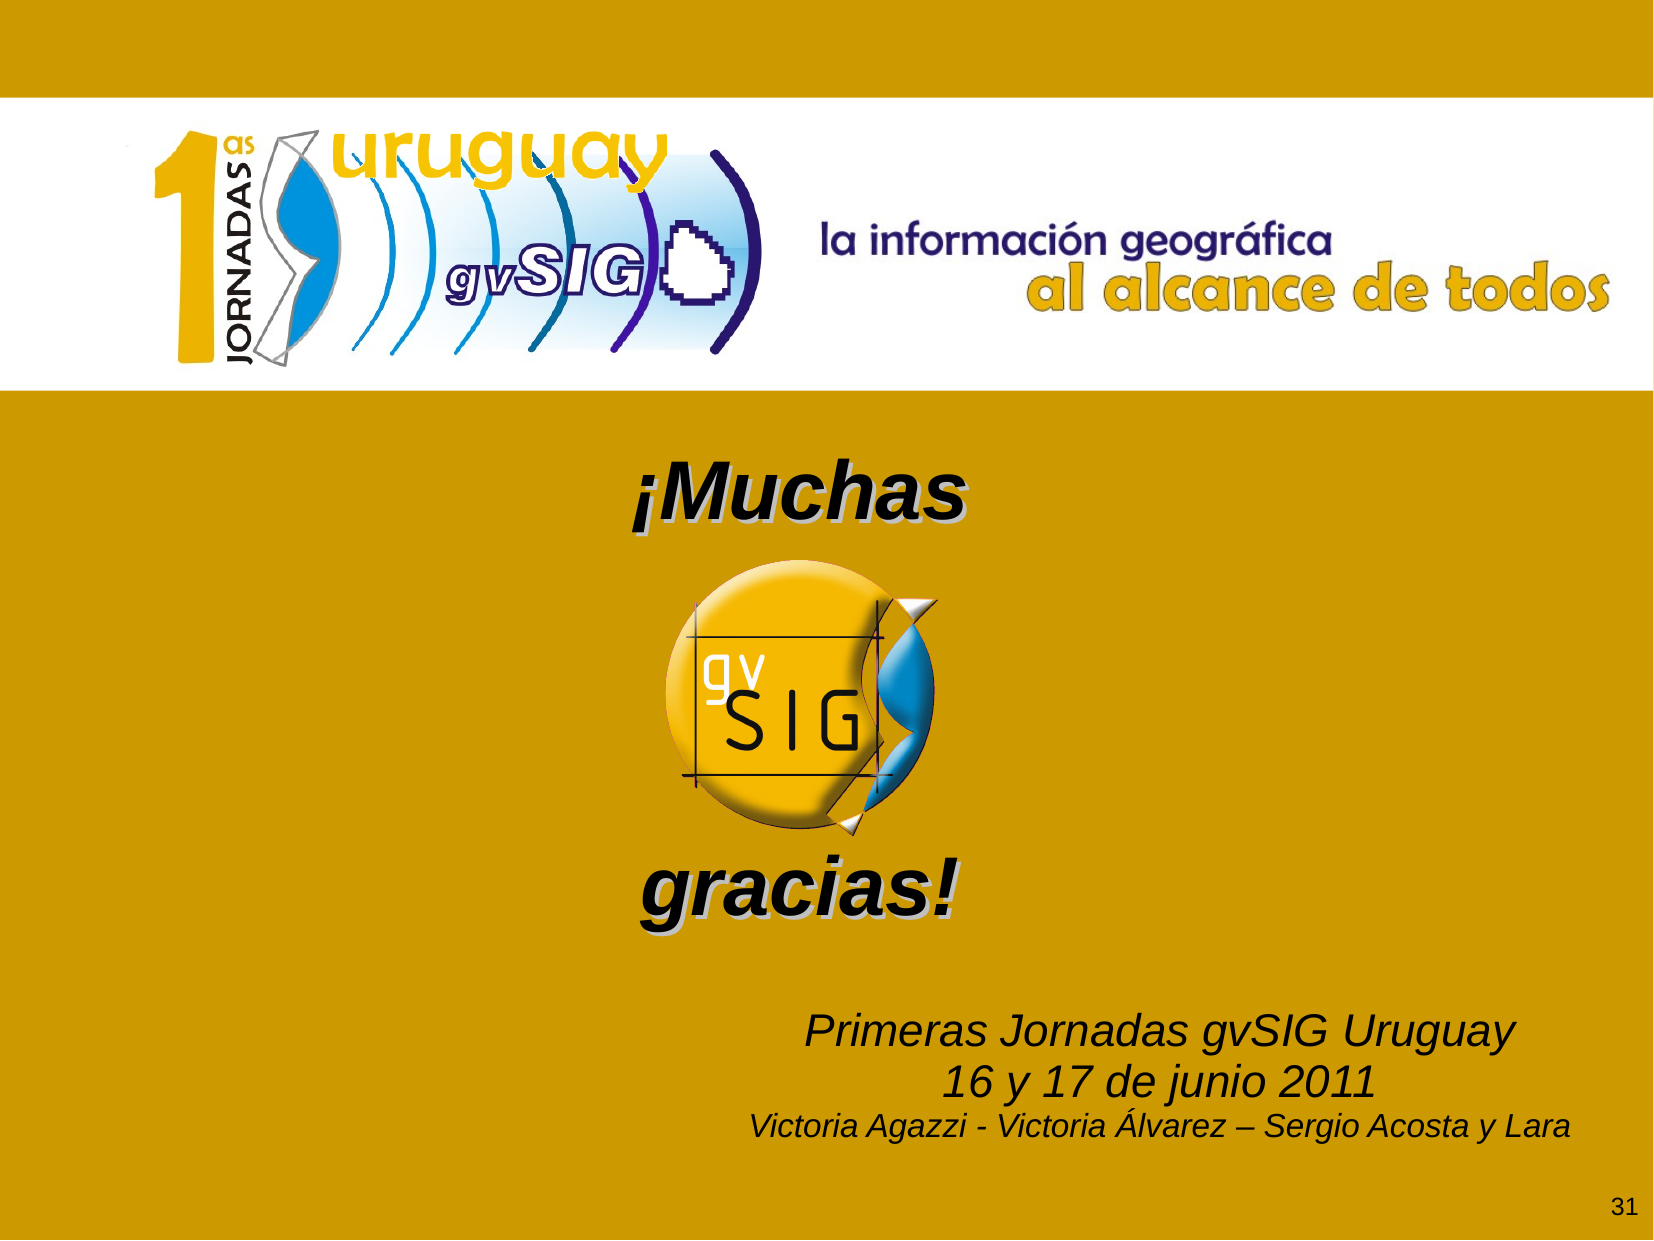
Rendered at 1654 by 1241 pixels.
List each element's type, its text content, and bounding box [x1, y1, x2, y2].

text_box ¡Muchas gracias! [460, 437, 1140, 1094]
picture [813, 214, 1621, 313]
picture [655, 549, 951, 845]
text_box <número> [1267, 1174, 1654, 1241]
text_box Primeras Jornadas gvSIG Uruguay 16 y 17 de junio 2011 Victoria Agazzi - Victoria Álvarez – Sergio Acosta y Lara [726, 997, 1595, 1151]
picture [126, 121, 775, 372]
